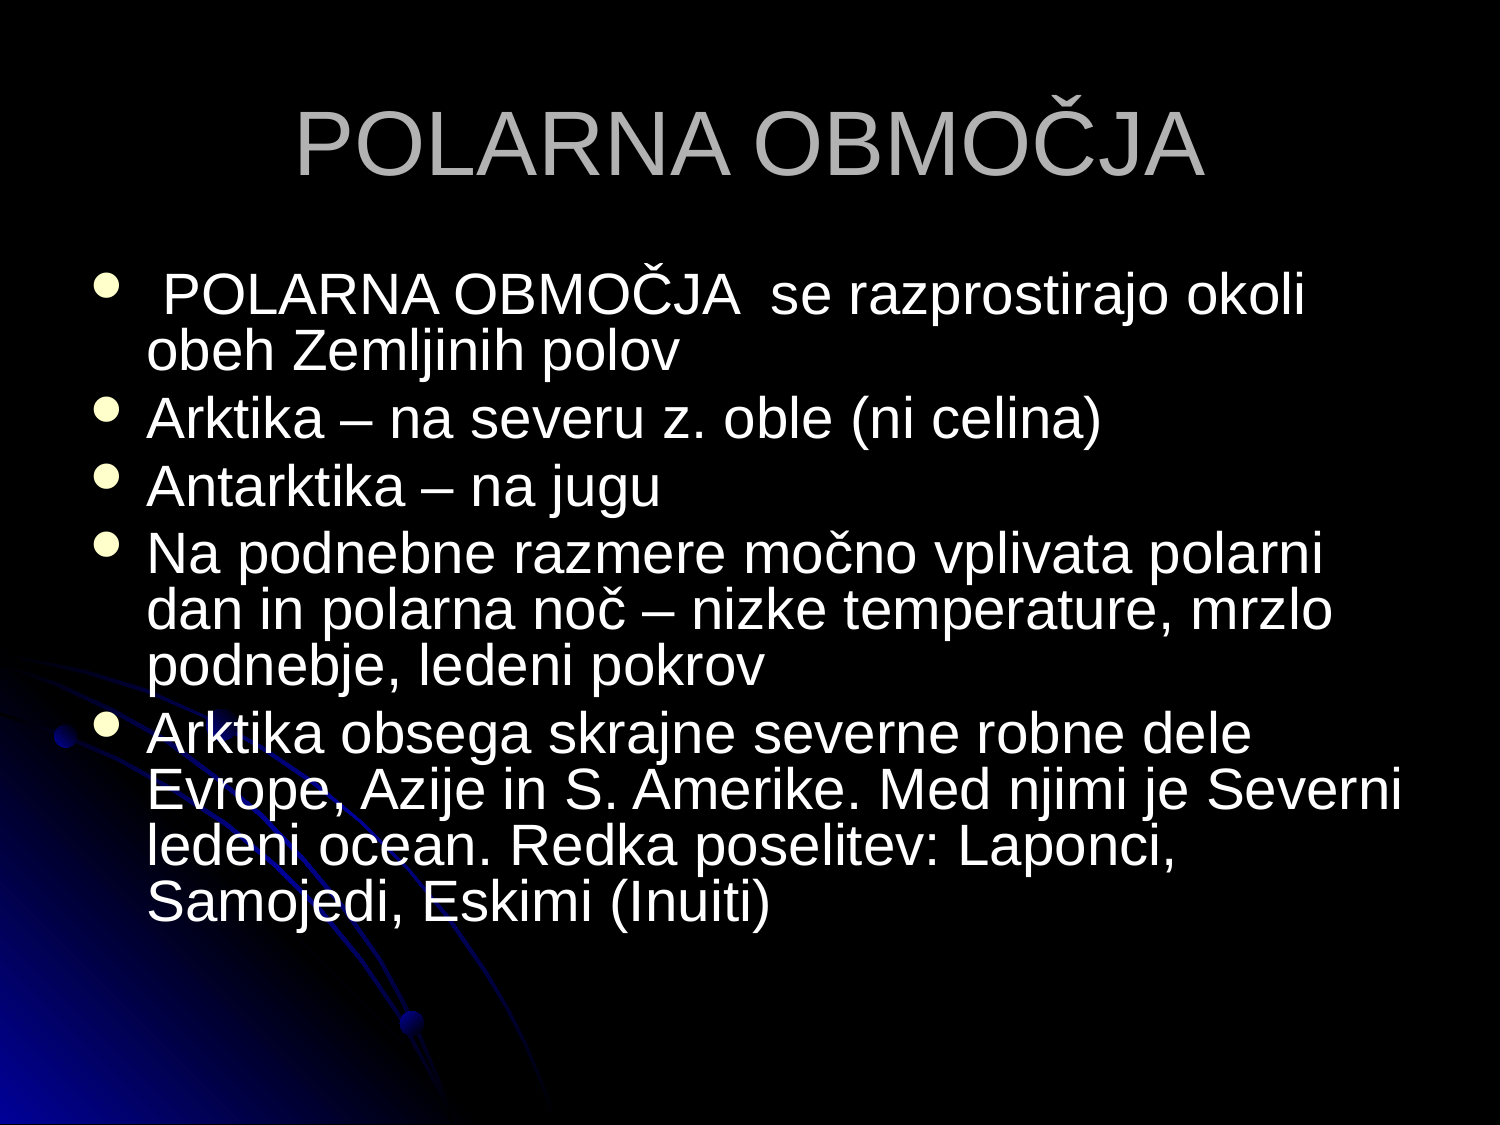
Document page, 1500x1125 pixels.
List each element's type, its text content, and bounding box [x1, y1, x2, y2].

list POLARNA OBMOČJA se razprostirajo okoli obeh Zemljinih polov Arktika – na severu z. oble (ni celina) Antarktika – na jugu Na podnebne razmere močno vplivata polarni dan in polarna noč – nizke temperature, mrzlo podnebje, ledeni pokrov Arktika obsega skrajne severne robne dele Evrope, Azije in S. Amerike. Med njimi je Severni ledeni ocean. Redka poselitev: Laponci, Samojedi, Eskimi (Inuiti) [75, 262, 1425, 1006]
title POLARNA OBMOČJA [75, 45, 1425, 233]
